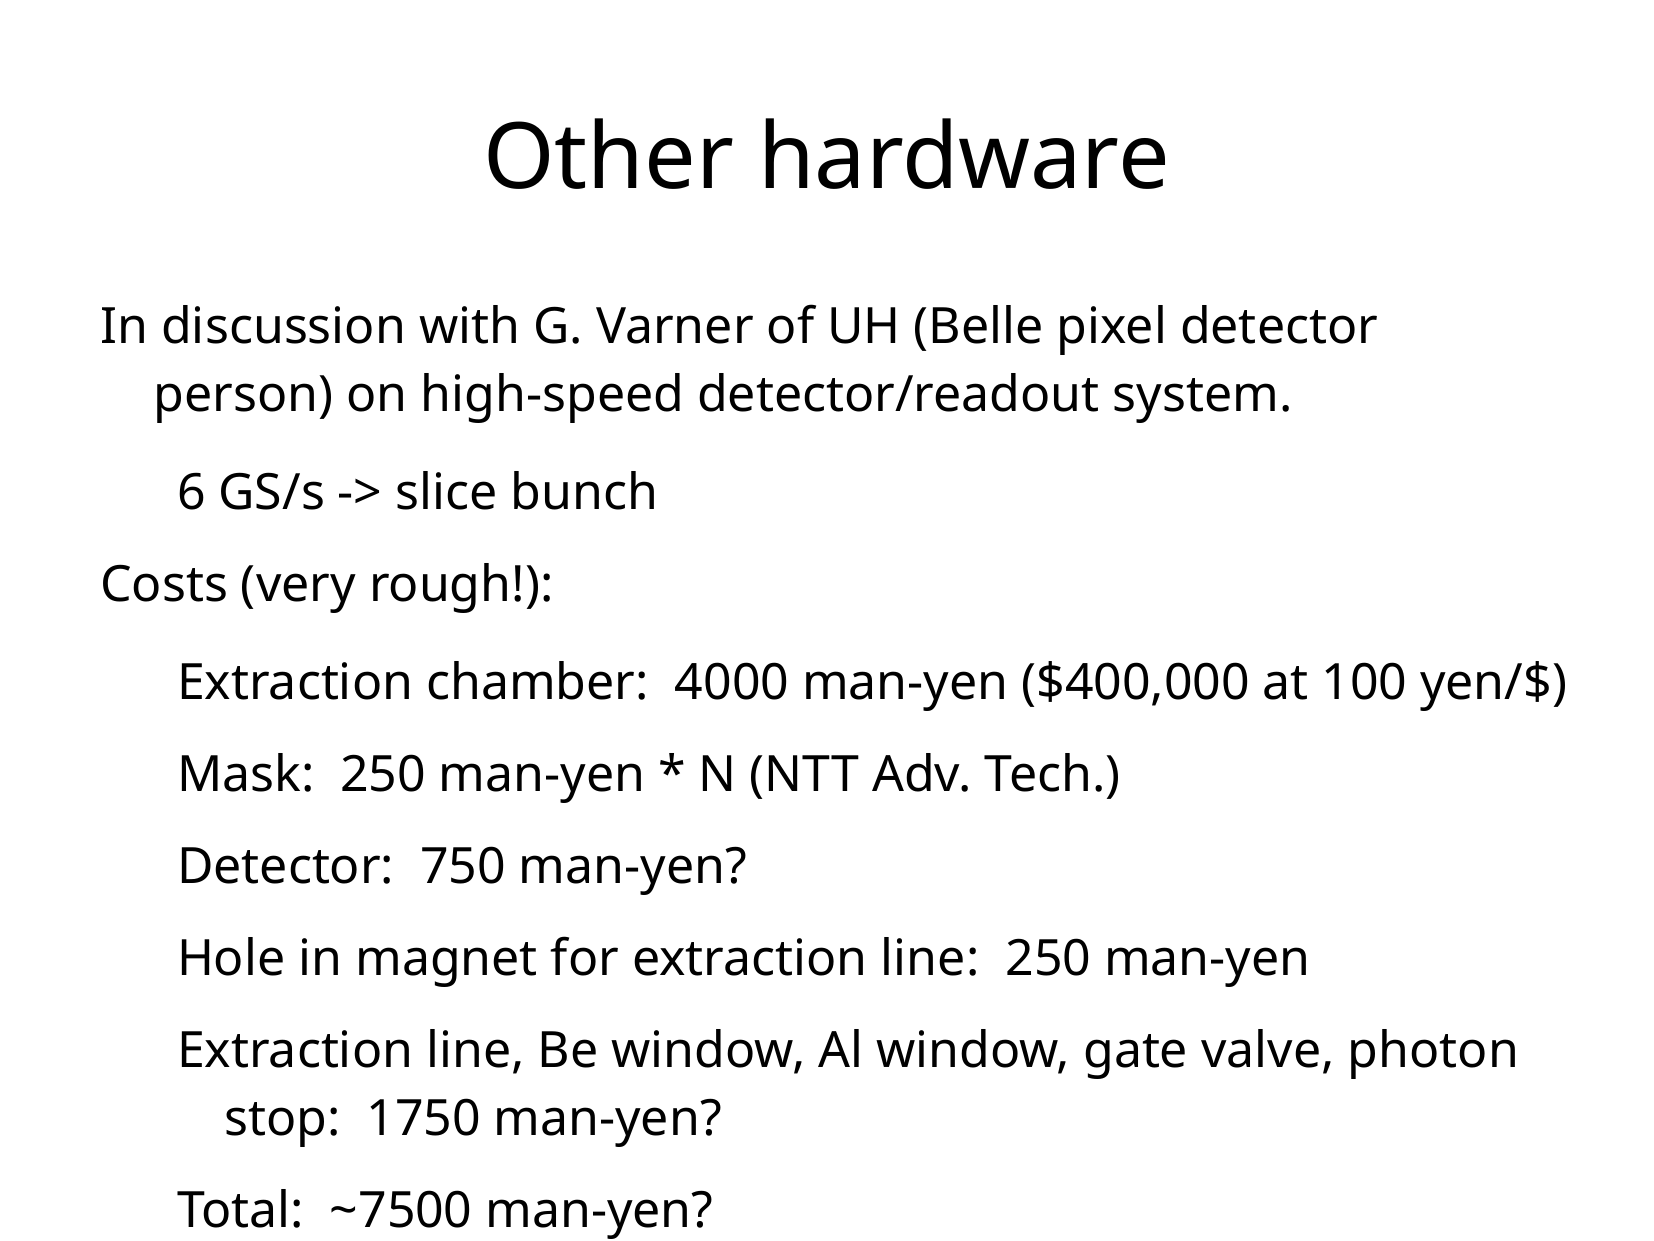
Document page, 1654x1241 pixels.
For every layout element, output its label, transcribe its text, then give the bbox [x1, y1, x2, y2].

list In discussion with G. Varner of UH (Belle pixel detector person) on high-speed detector/readout system. 6 GS/s -> slice bunch Costs (very rough!): Extraction chamber: 4000 man-yen ($400,000 at 100 yen/$) Mask: 250 man-yen * N (NTT Adv. Tech.) Detector: 750 man-yen? Hole in magnet for extraction line: 250 man-yen Extraction line, Be window, Al window, gate valve, photon stop: 1750 man-yen? Total: ~7500 man-yen? [82, 290, 1571, 1152]
title Other hardware [82, 56, 1571, 250]
